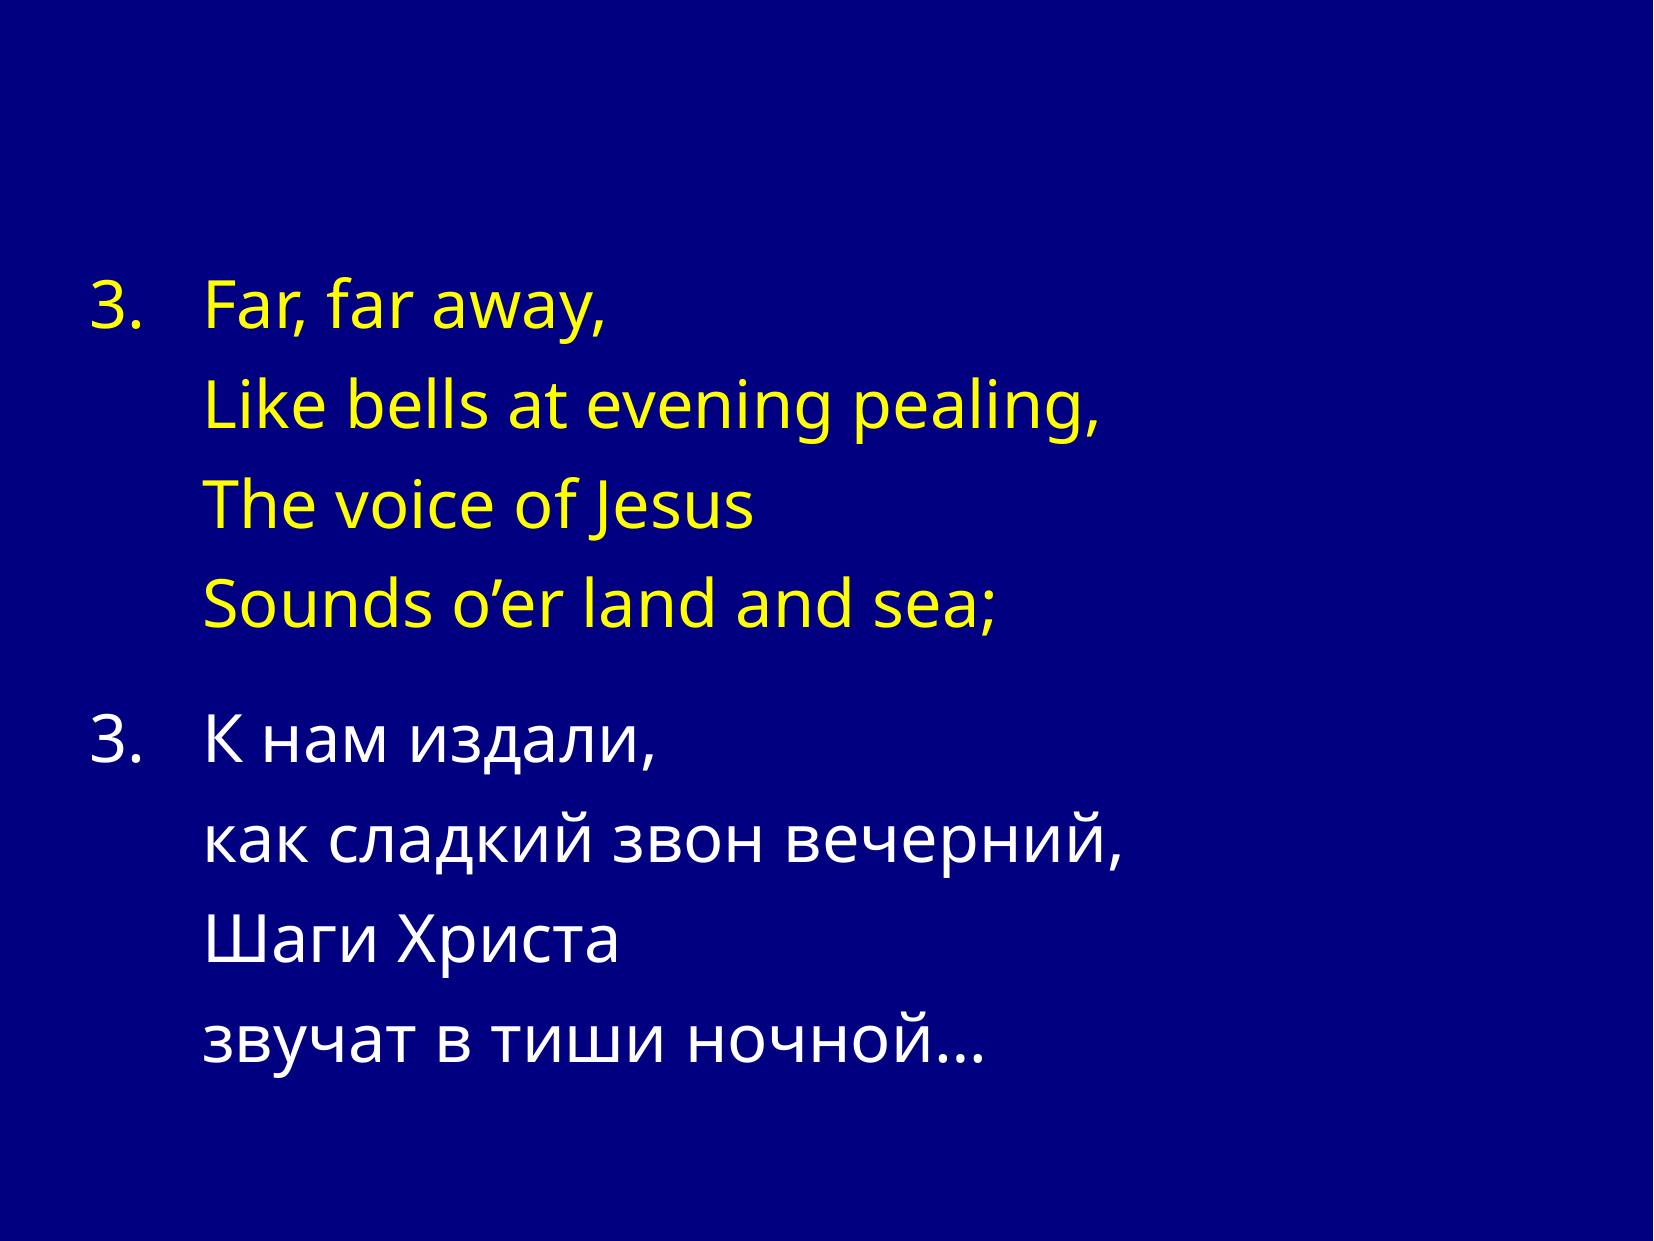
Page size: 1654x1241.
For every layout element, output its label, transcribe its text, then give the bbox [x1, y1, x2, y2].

text_box 3. К нам издали, как сладкий звон вечерний, Шаги Христа звучат в тиши ночной… [75, 675, 1576, 1163]
text_box 3. Far, far away, Like bells at evening pealing, The voice of Jesus Sounds o’er land and sea; [75, 150, 1576, 638]
